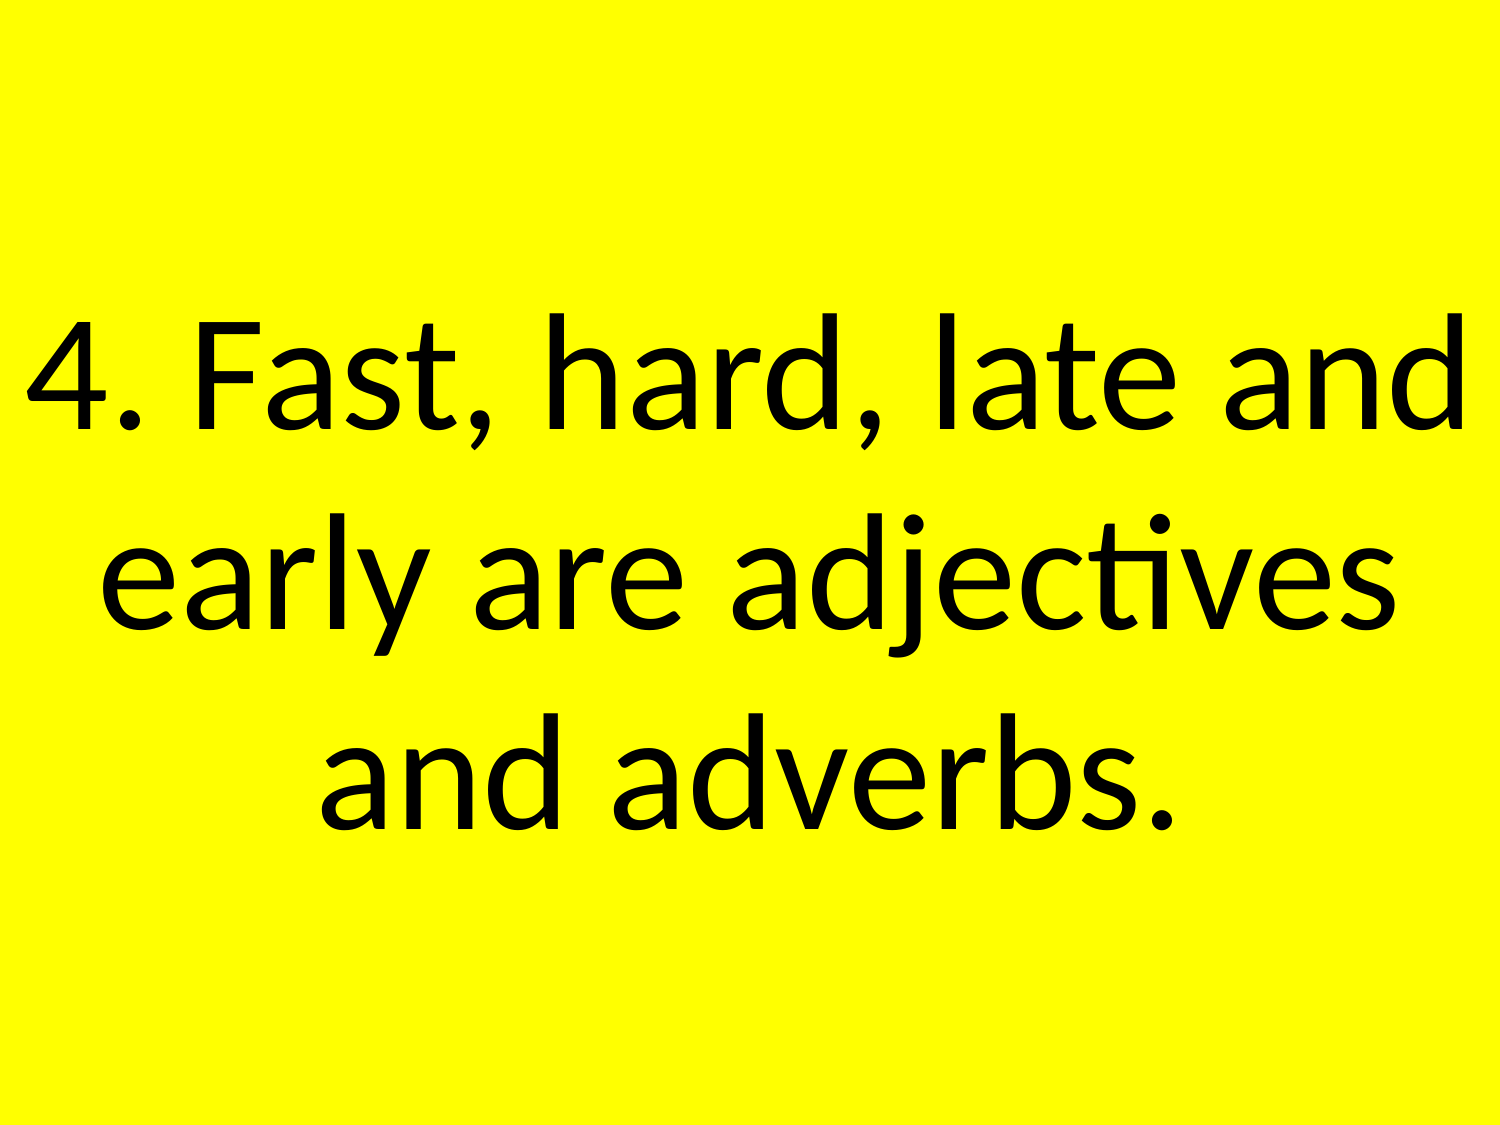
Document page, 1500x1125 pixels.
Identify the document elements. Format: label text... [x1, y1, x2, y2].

title 4. Fast, hard, late and early are adjectives and adverbs. [0, 0, 1500, 1125]
